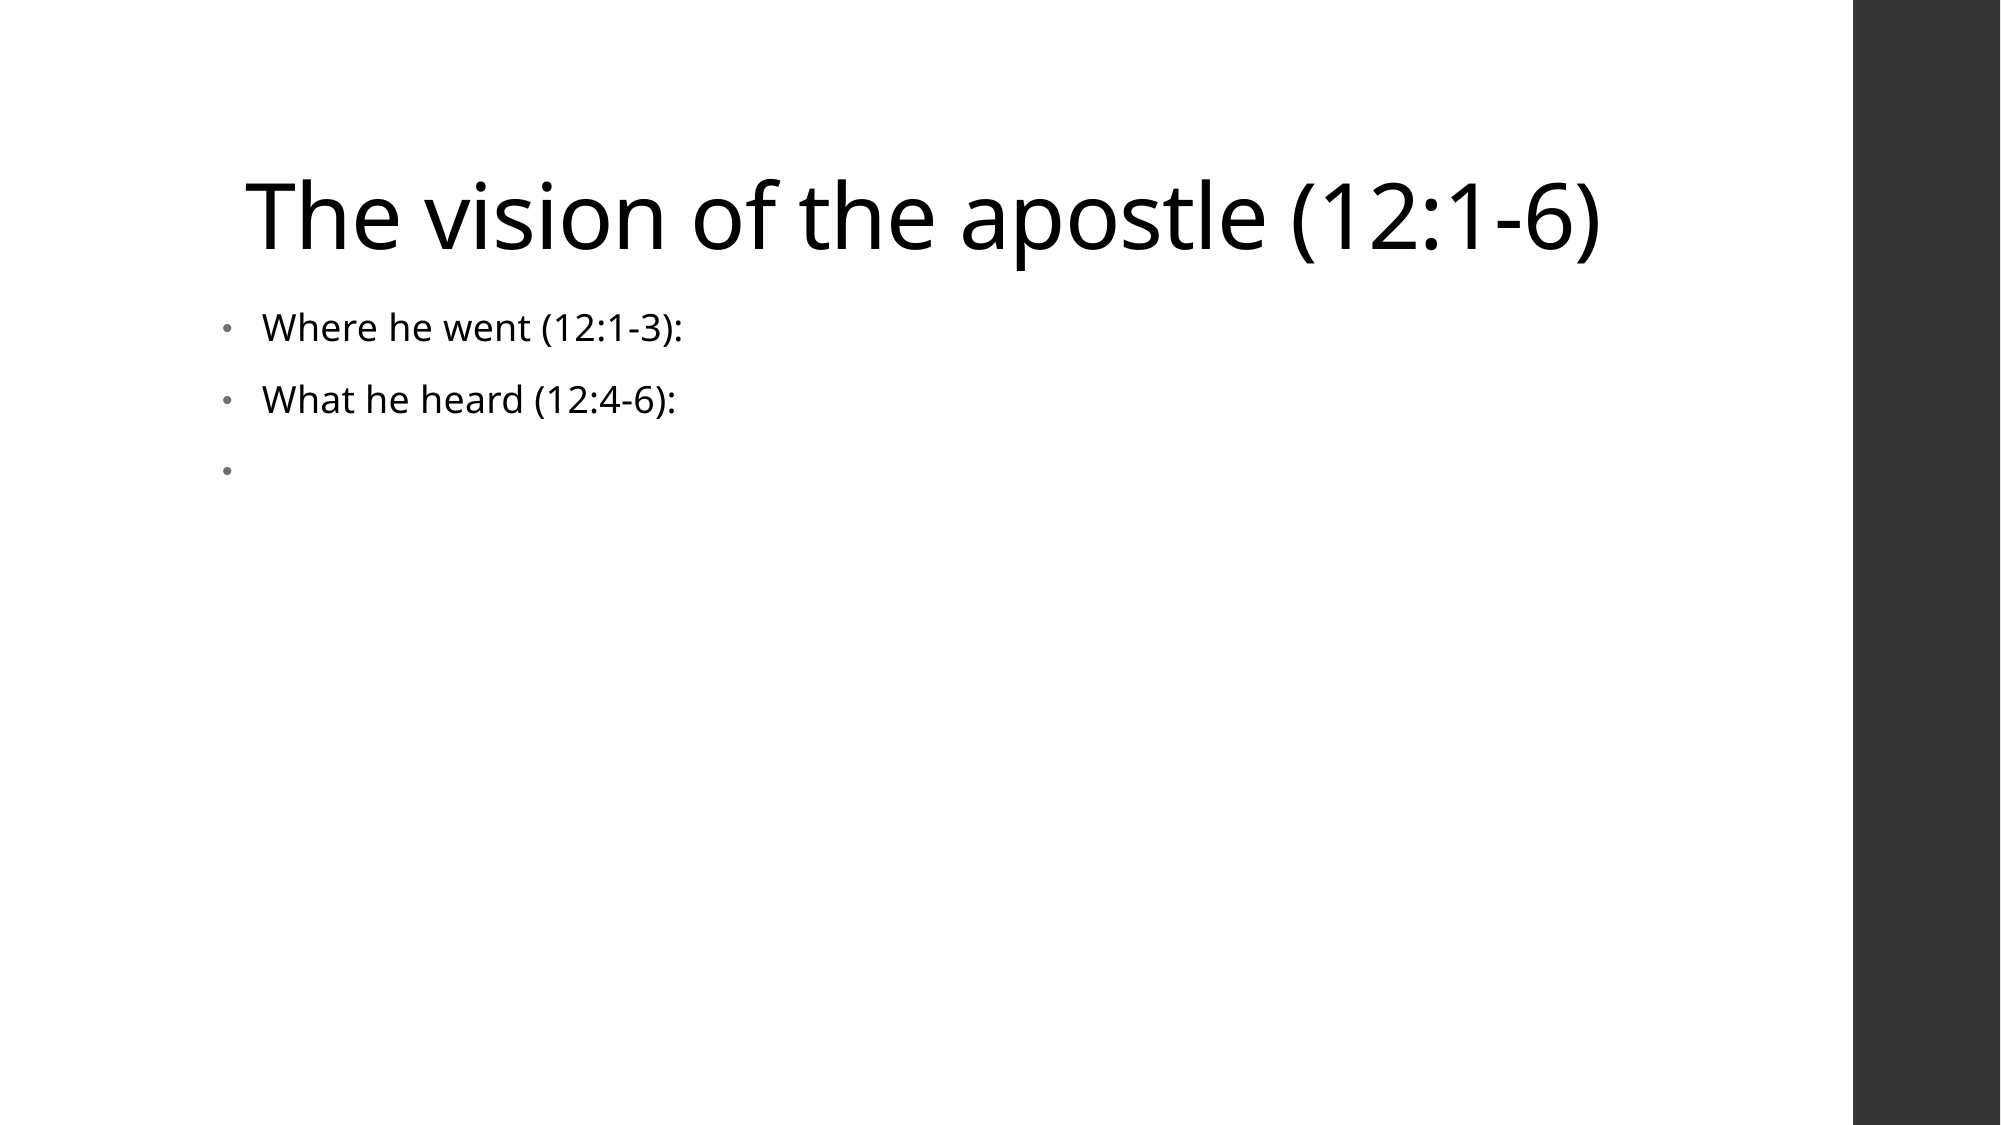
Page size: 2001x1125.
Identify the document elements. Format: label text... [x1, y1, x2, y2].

list Where he went (12:1-3): What he heard (12:4-6): [206, 299, 1617, 1014]
title The vision of the apostle (12:1-6) [206, 60, 1797, 278]
